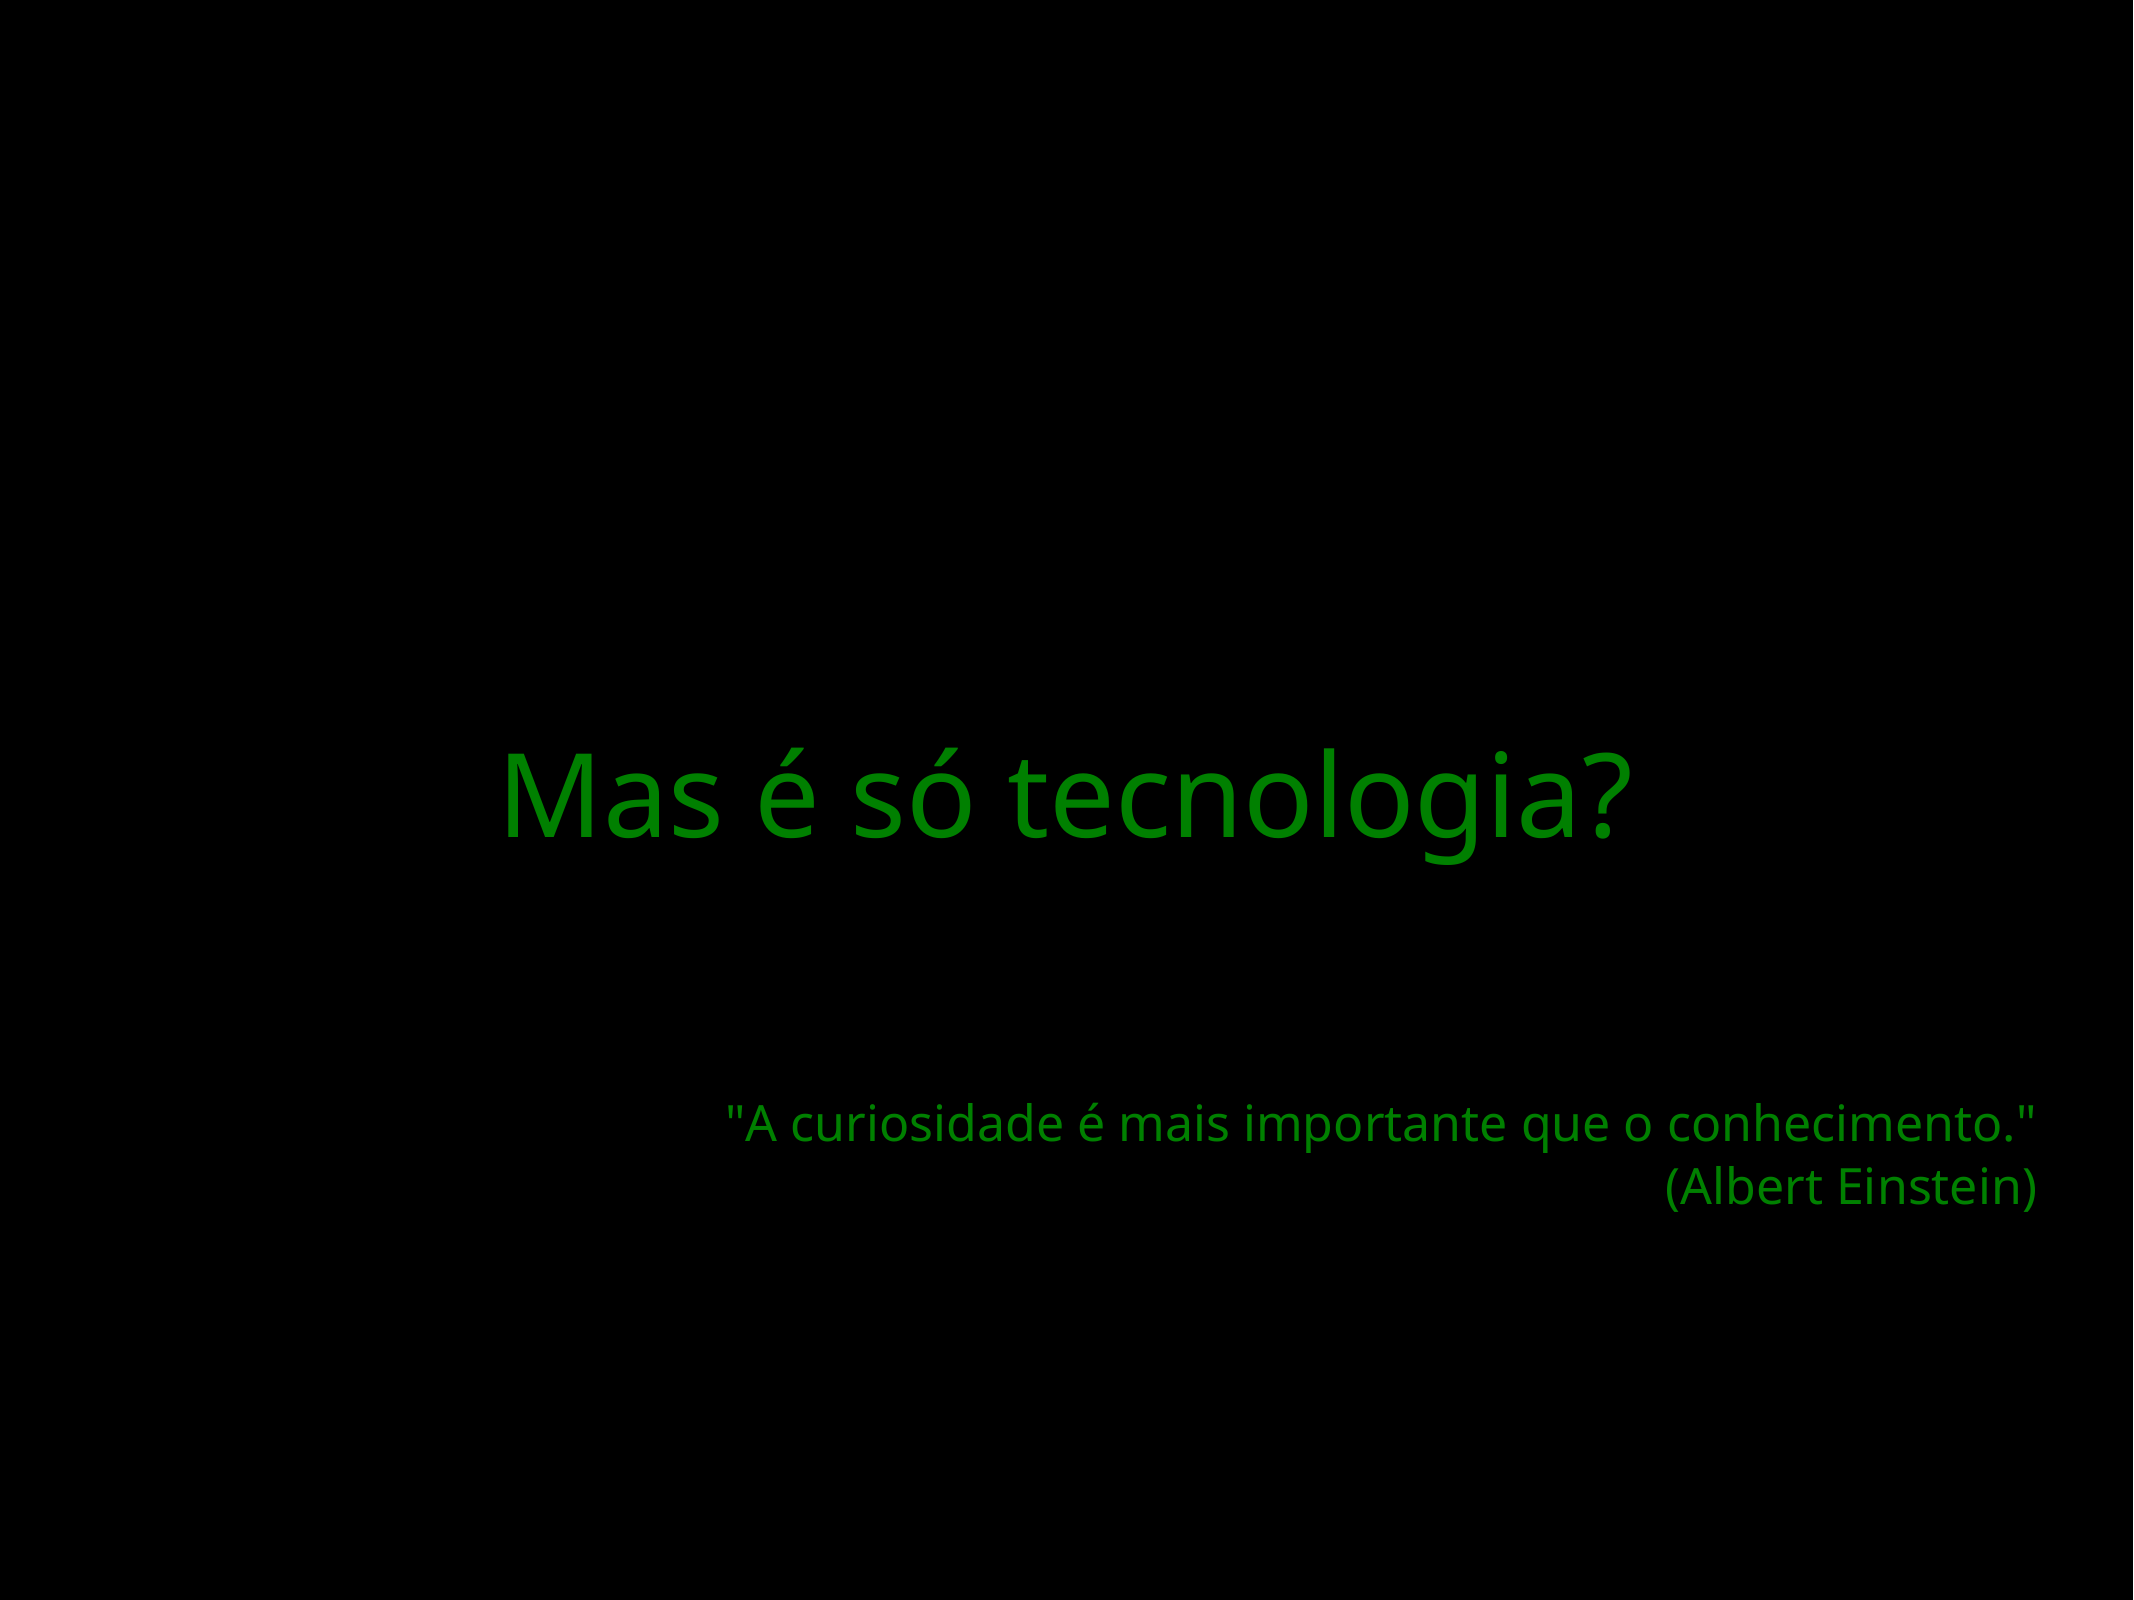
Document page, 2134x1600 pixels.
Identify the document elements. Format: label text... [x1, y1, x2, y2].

title Mas é só tecnologia? [106, 609, 2025, 965]
title "A curiosidade é mais importante que o conhecimento." (Albert Einstein) [119, 974, 2038, 1329]
